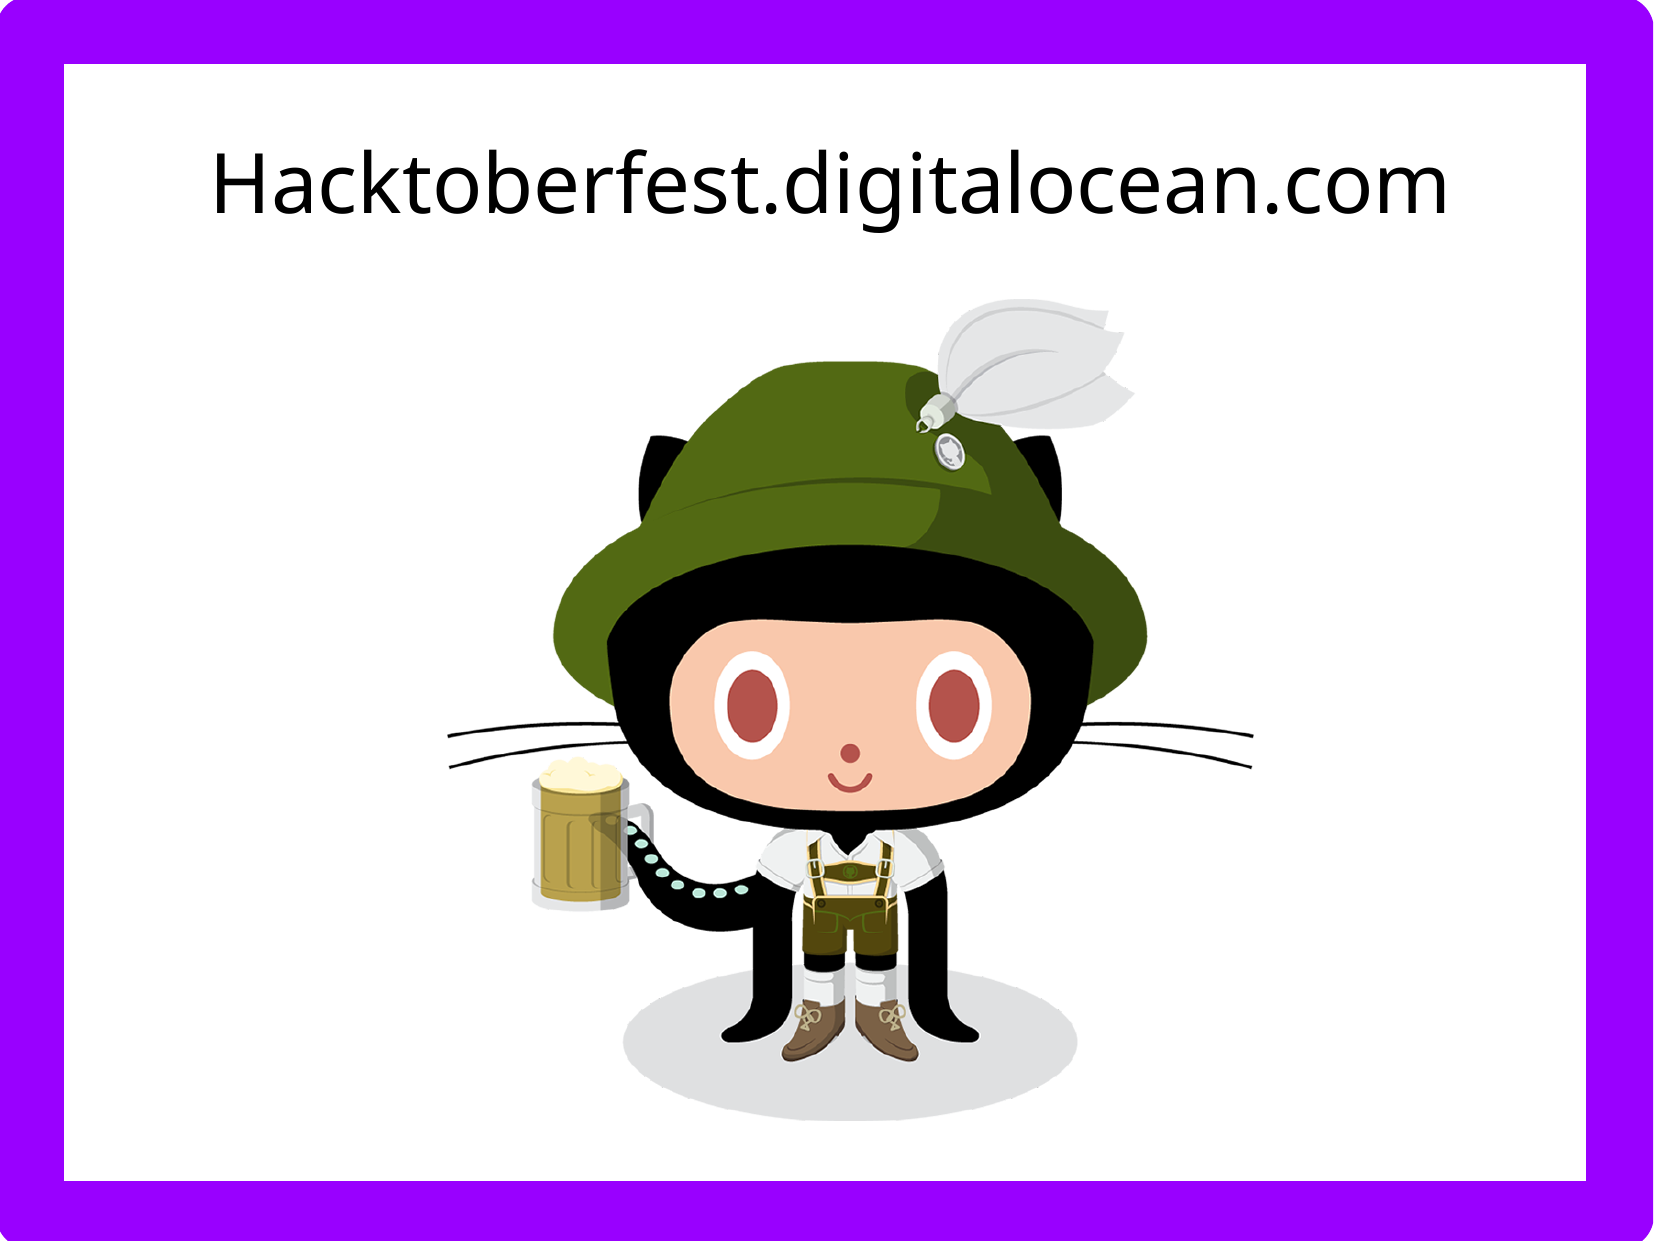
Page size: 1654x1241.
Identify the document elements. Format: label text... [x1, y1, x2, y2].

picture [439, 299, 1261, 1121]
title Hacktoberfest.digitalocean.com [87, 77, 1576, 286]
